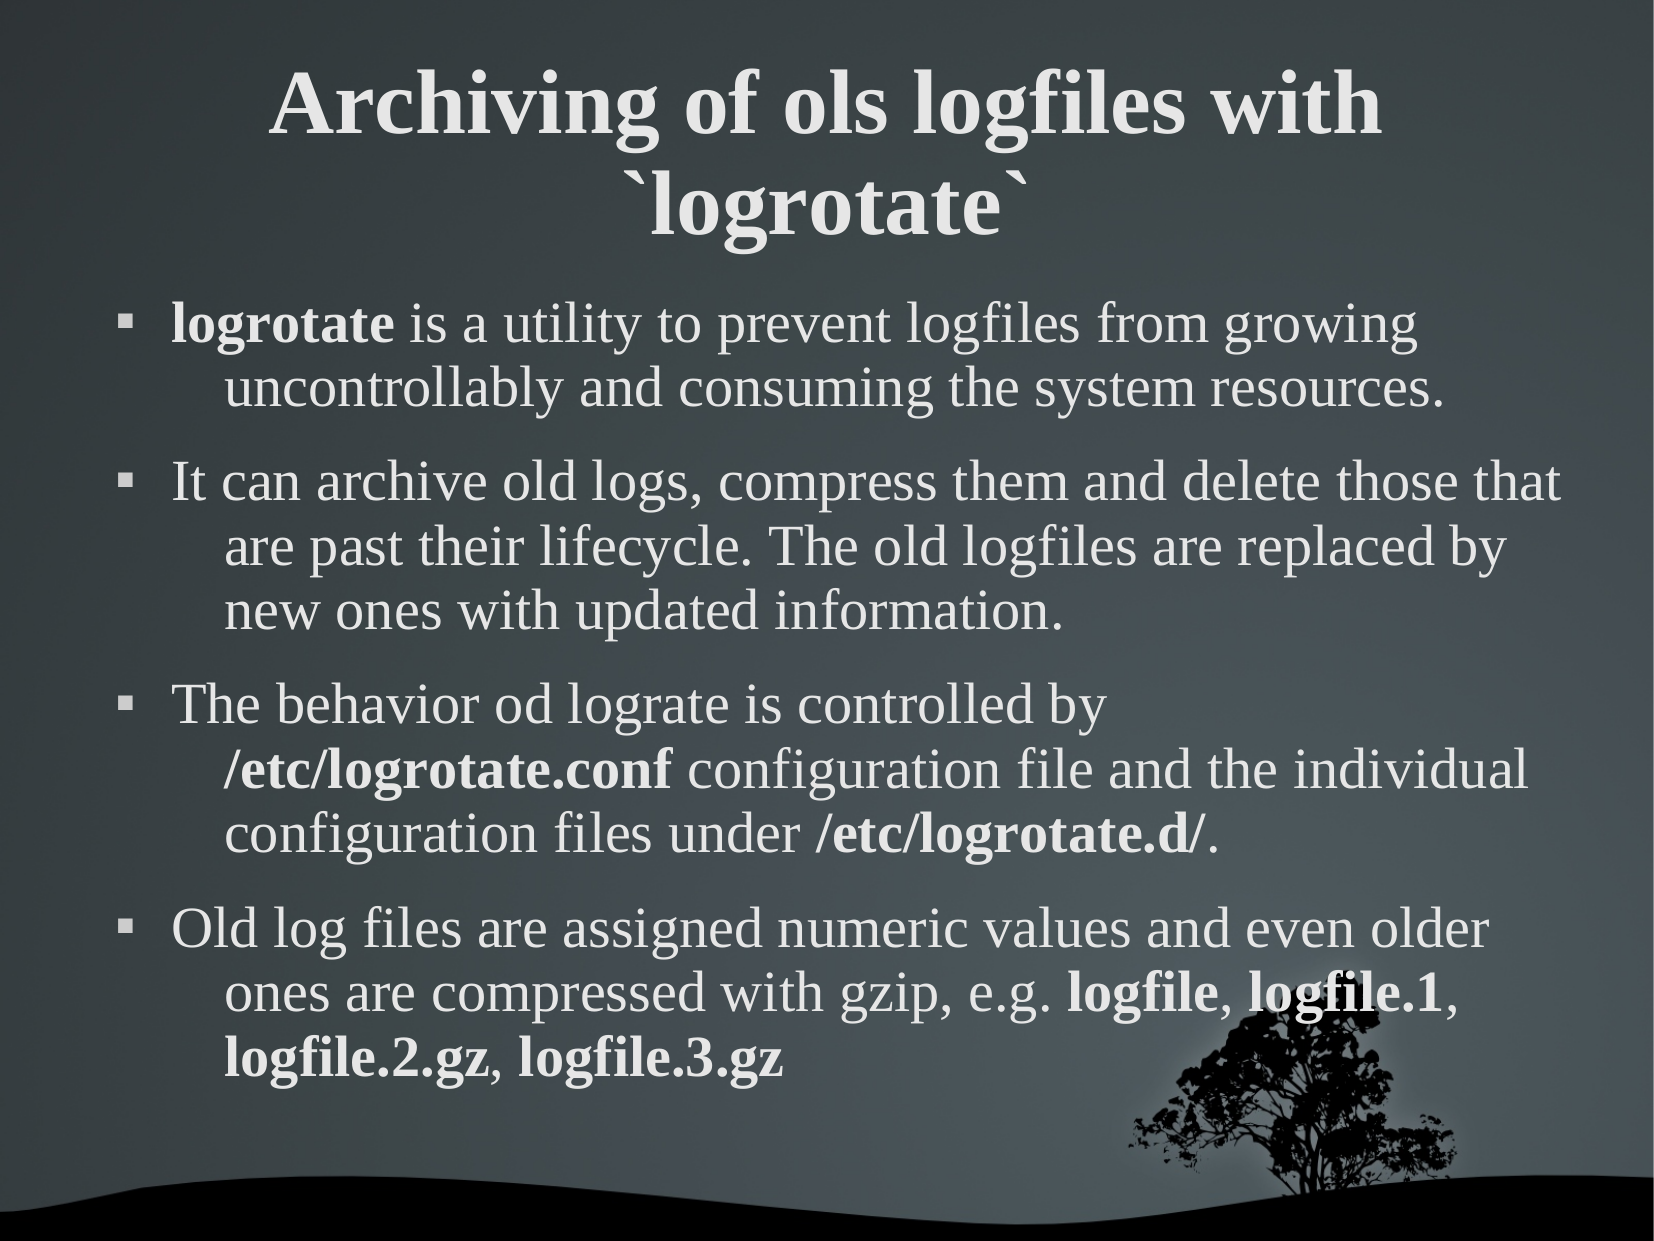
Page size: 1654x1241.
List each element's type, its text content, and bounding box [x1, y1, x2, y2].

title Archiving of ols logfiles with `logrotate` [82, 33, 1571, 273]
picture [0, 0, 1654, 1241]
list logrotate is a utility to prevent logfiles from growing uncontrollably and consuming the system resources. It can archive old logs, compress them and delete those that are past their lifecycle. The old logfiles are replaced by new ones with updated information. The behavior od lograte is controlled by /etc/logrotate.conf configuration file and the individual configuration files under /etc/logrotate.d/. Old log files are assigned numeric values and even older ones are compressed with gzip, e.g. logfile, logfile.1, logfile.2.gz, logfile.3.gz [82, 290, 1571, 1189]
